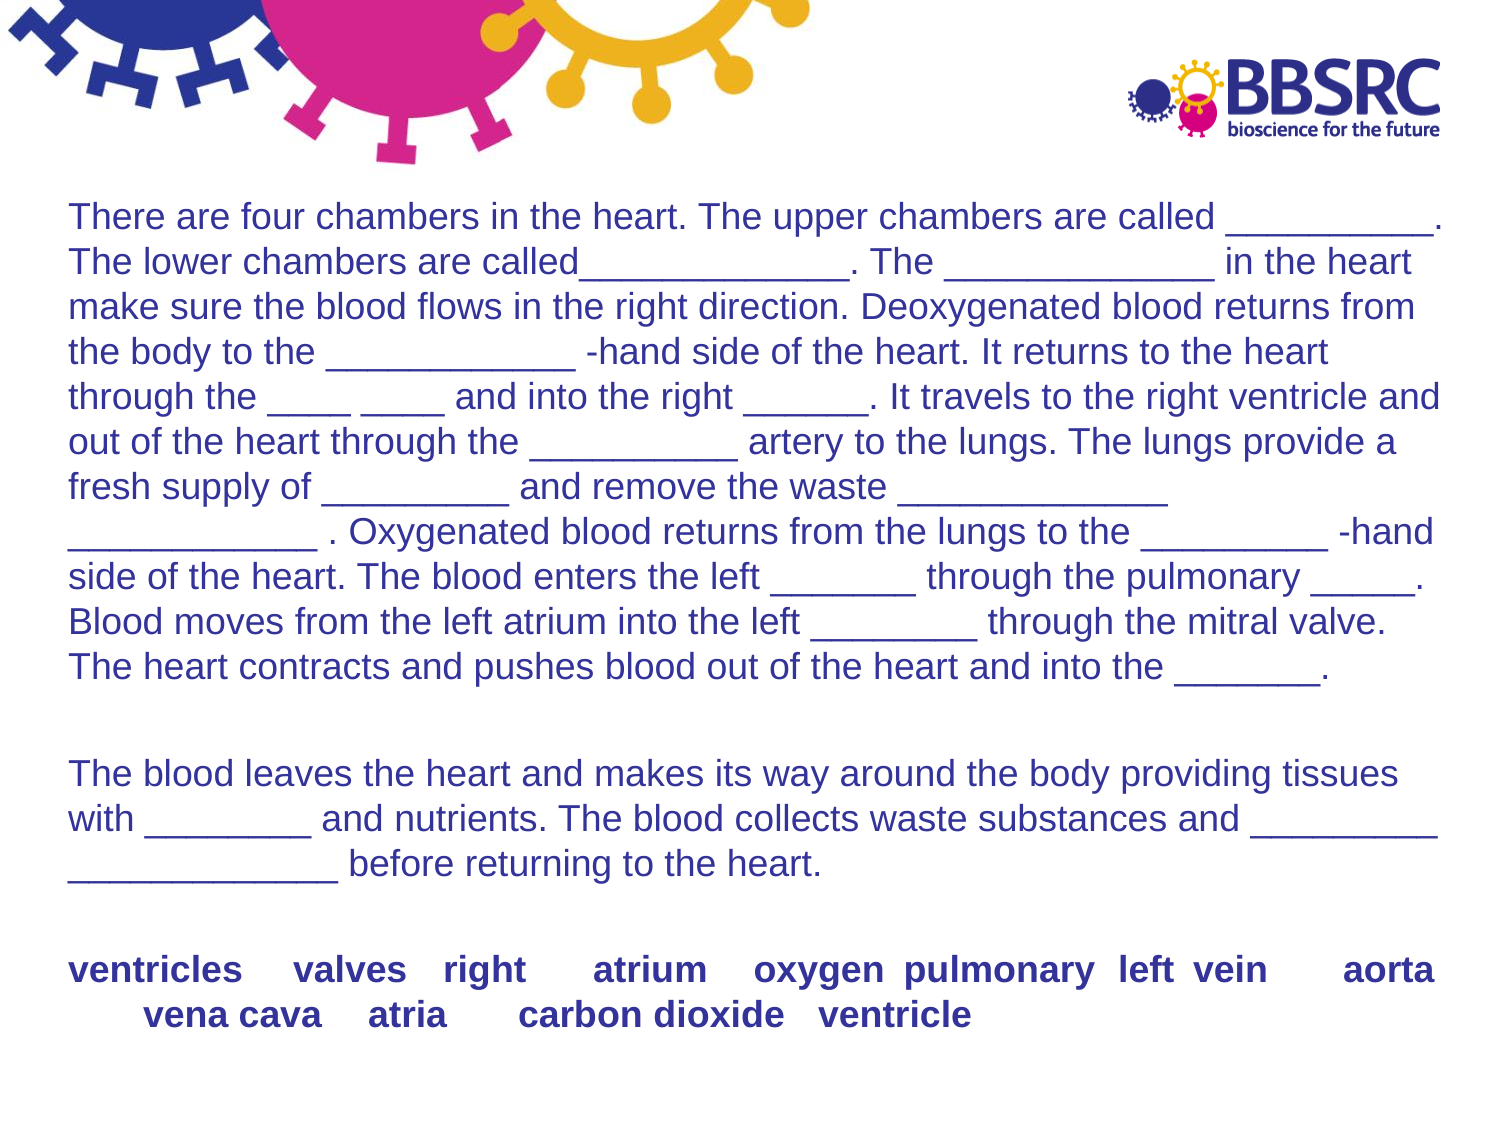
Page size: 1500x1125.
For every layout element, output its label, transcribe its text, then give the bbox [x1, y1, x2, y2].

list There are four chambers in the heart. The upper chambers are called __________. The lower chambers are called_____________. The _____________ in the heart make sure the blood flows in the right direction. Deoxygenated blood returns from the body to the ____________ -hand side of the heart. It returns to the heart through the ____ ____ and into the right ______. It travels to the right ventricle and out of the heart through the __________ artery to the lungs. The lungs provide a fresh supply of _________ and remove the waste _____________ ____________ . Oxygenated blood returns from the lungs to the _________ -hand side of the heart. The blood enters the left _______ through the pulmonary _____. Blood moves from the left atrium into the left ________ through the mitral valve. The heart contracts and pushes blood out of the heart and into the _______. The blood leaves the heart and makes its way around the body providing tissues with ________ and nutrients. The blood collects waste substances and _________ _____________ before returning to the heart. ventricles valves right atrium oxygen pulmonary left vein aorta vena cava atria carbon dioxide ventricle [53, 184, 1471, 1095]
